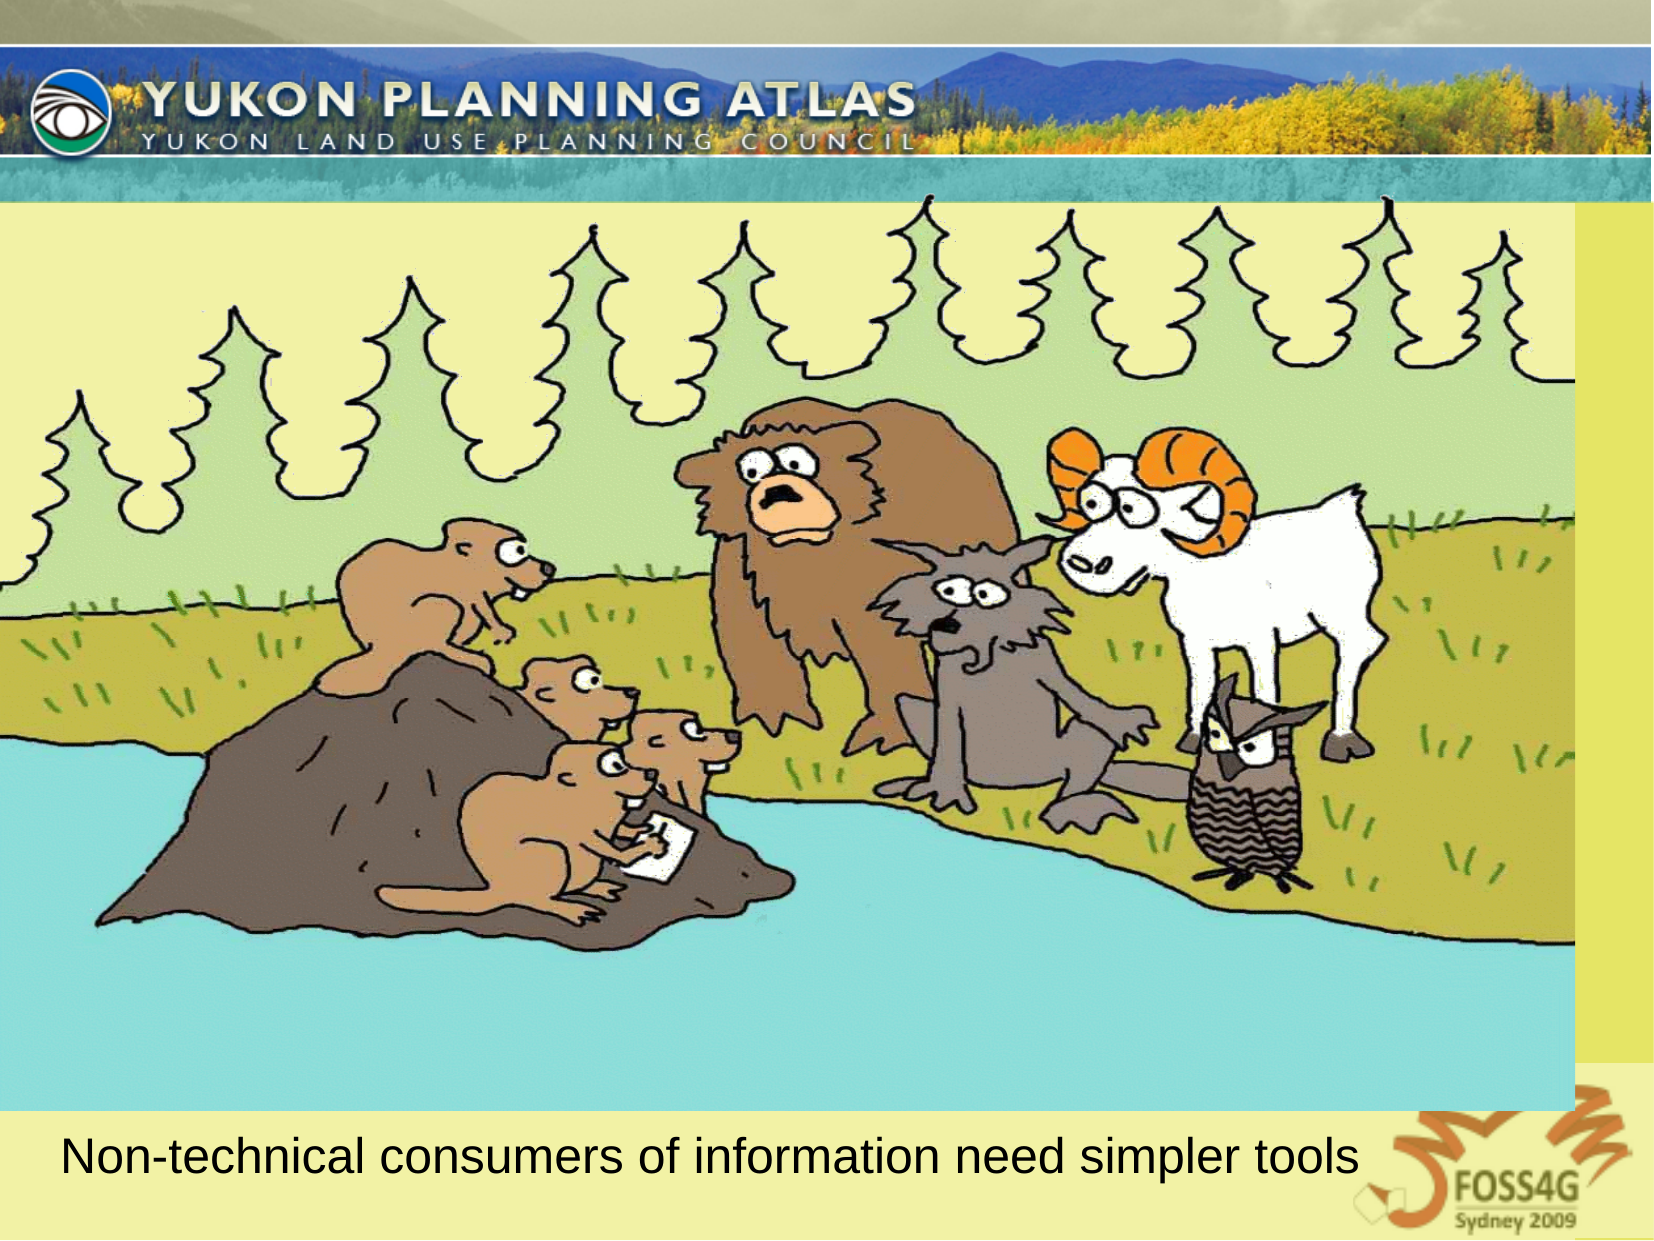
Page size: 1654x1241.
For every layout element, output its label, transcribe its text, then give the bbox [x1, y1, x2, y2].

text_box Non-technical consumers of information need simpler tools [45, 1120, 1376, 1192]
picture [0, 0, 1651, 1111]
